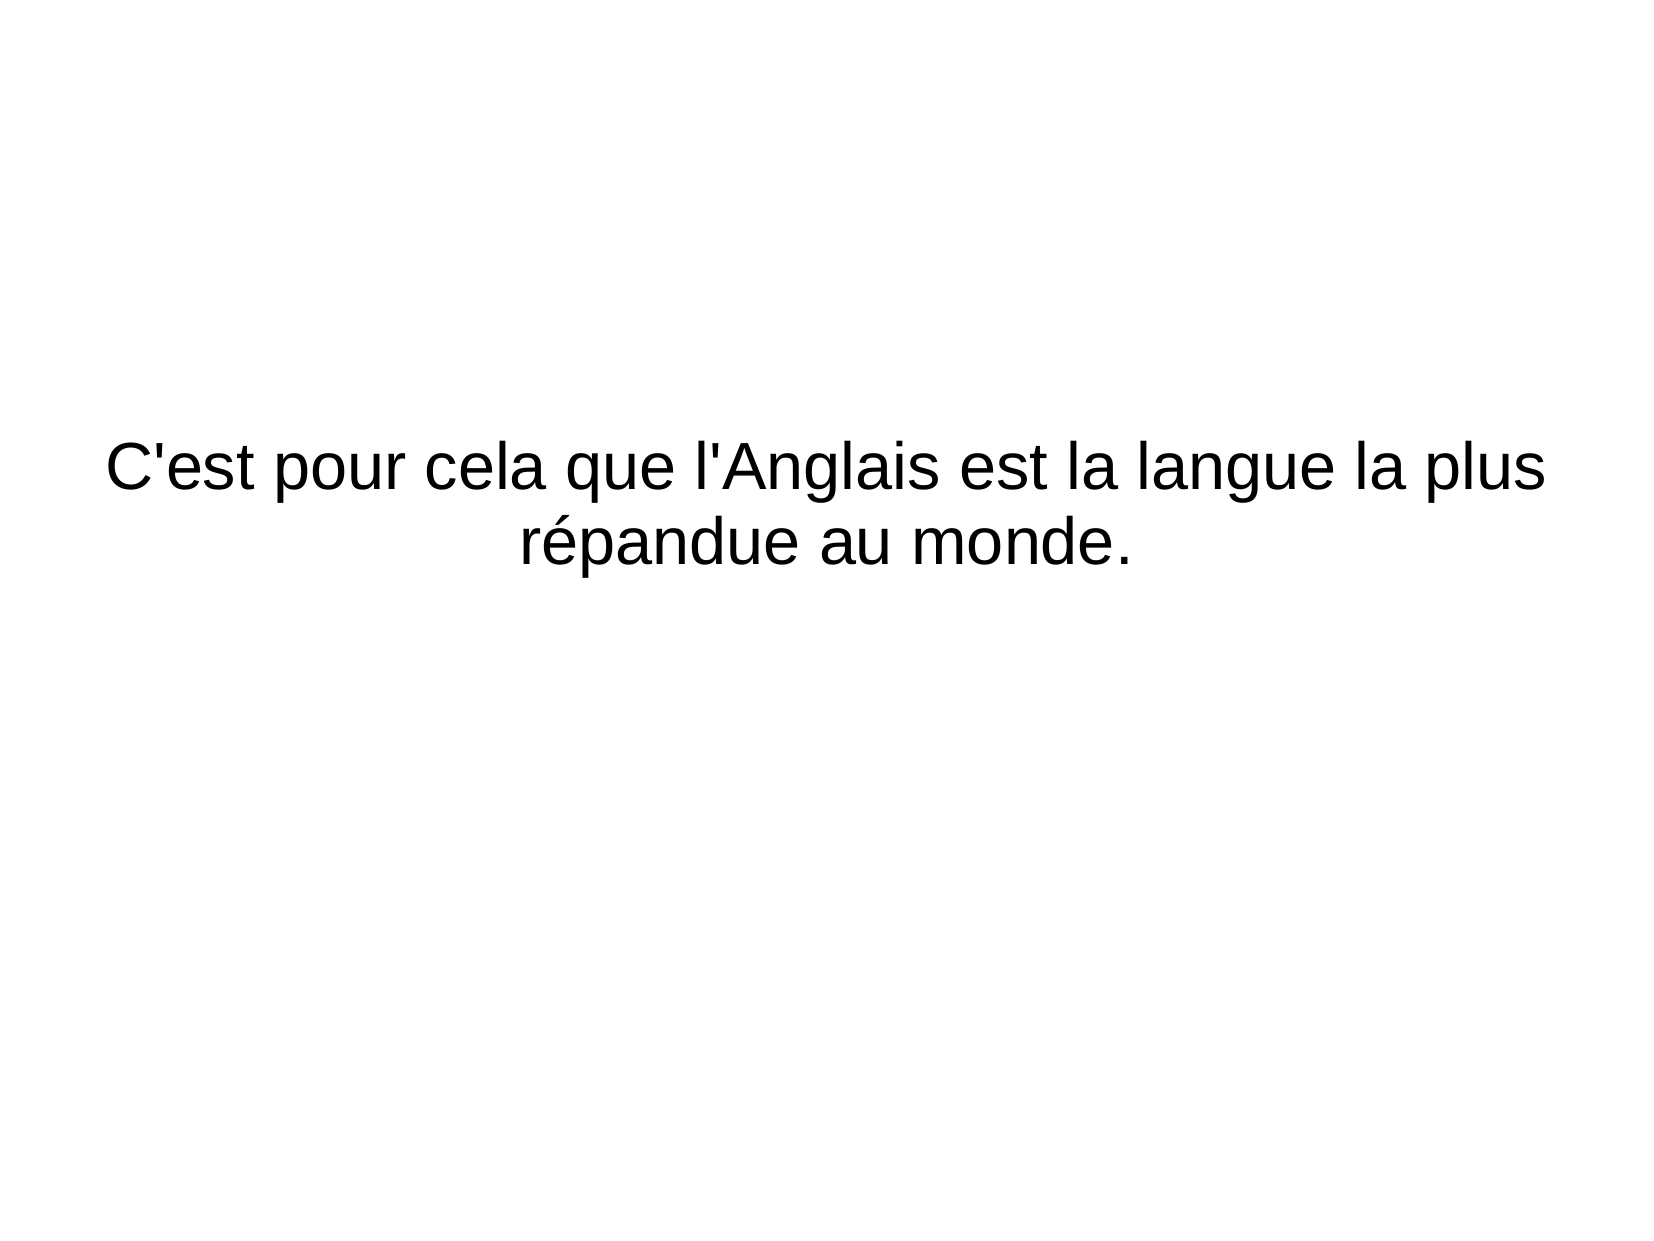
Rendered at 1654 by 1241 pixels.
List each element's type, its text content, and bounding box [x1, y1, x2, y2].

subtitle C'est pour cela que l'Anglais est la langue la plus répandue au monde. [82, 49, 1571, 1109]
